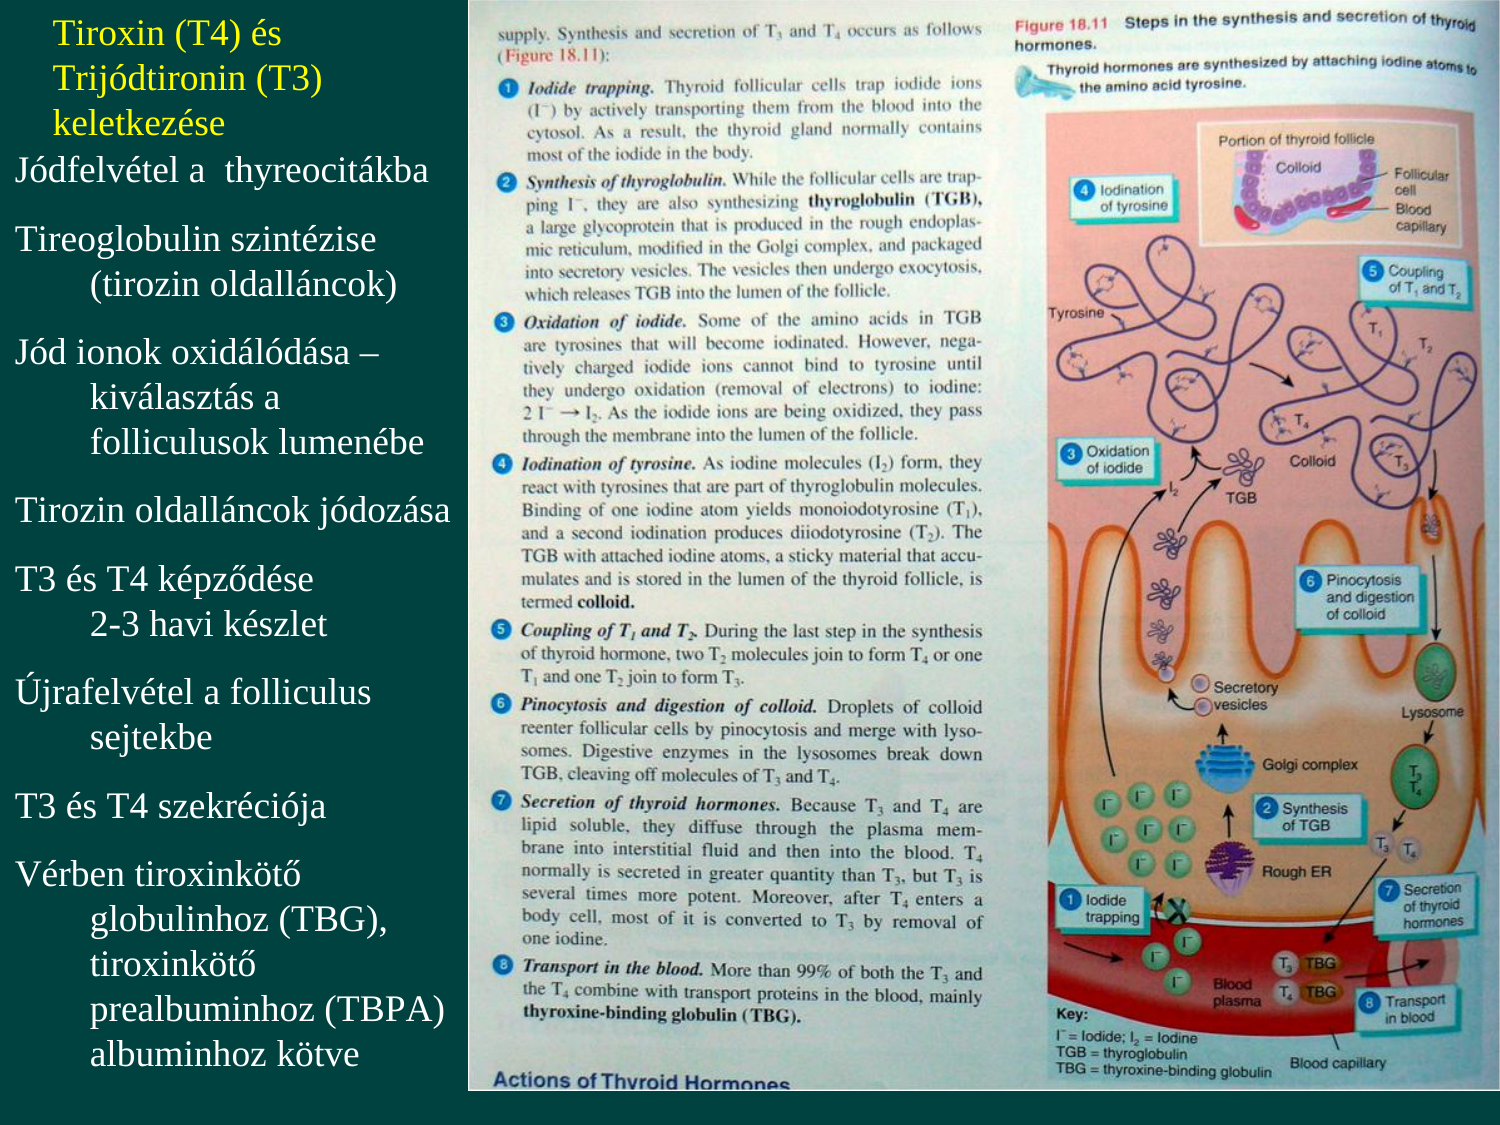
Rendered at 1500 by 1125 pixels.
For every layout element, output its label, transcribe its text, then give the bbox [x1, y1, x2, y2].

title Tiroxin (T4) és Trijódtironin (T3) keletkezése [37, 0, 463, 137]
picture [468, 0, 1500, 1091]
text_box Jódfelvétel a thyreocitákba Tireoglobulin szintézise (tirozin oldalláncok) Jód ionok oxidálódása – kiválasztás a folliculusok lumenébe Tirozin oldalláncok jódozása T3 és T4 képződése 2-3 havi készlet Újrafelvétel a folliculus sejtekbe T3 és T4 szekréciója Vérben tiroxinkötő globulinhoz (TBG), tiroxinkötő prealbuminhoz (TBPA) albuminhoz kötve [0, 137, 468, 1083]
